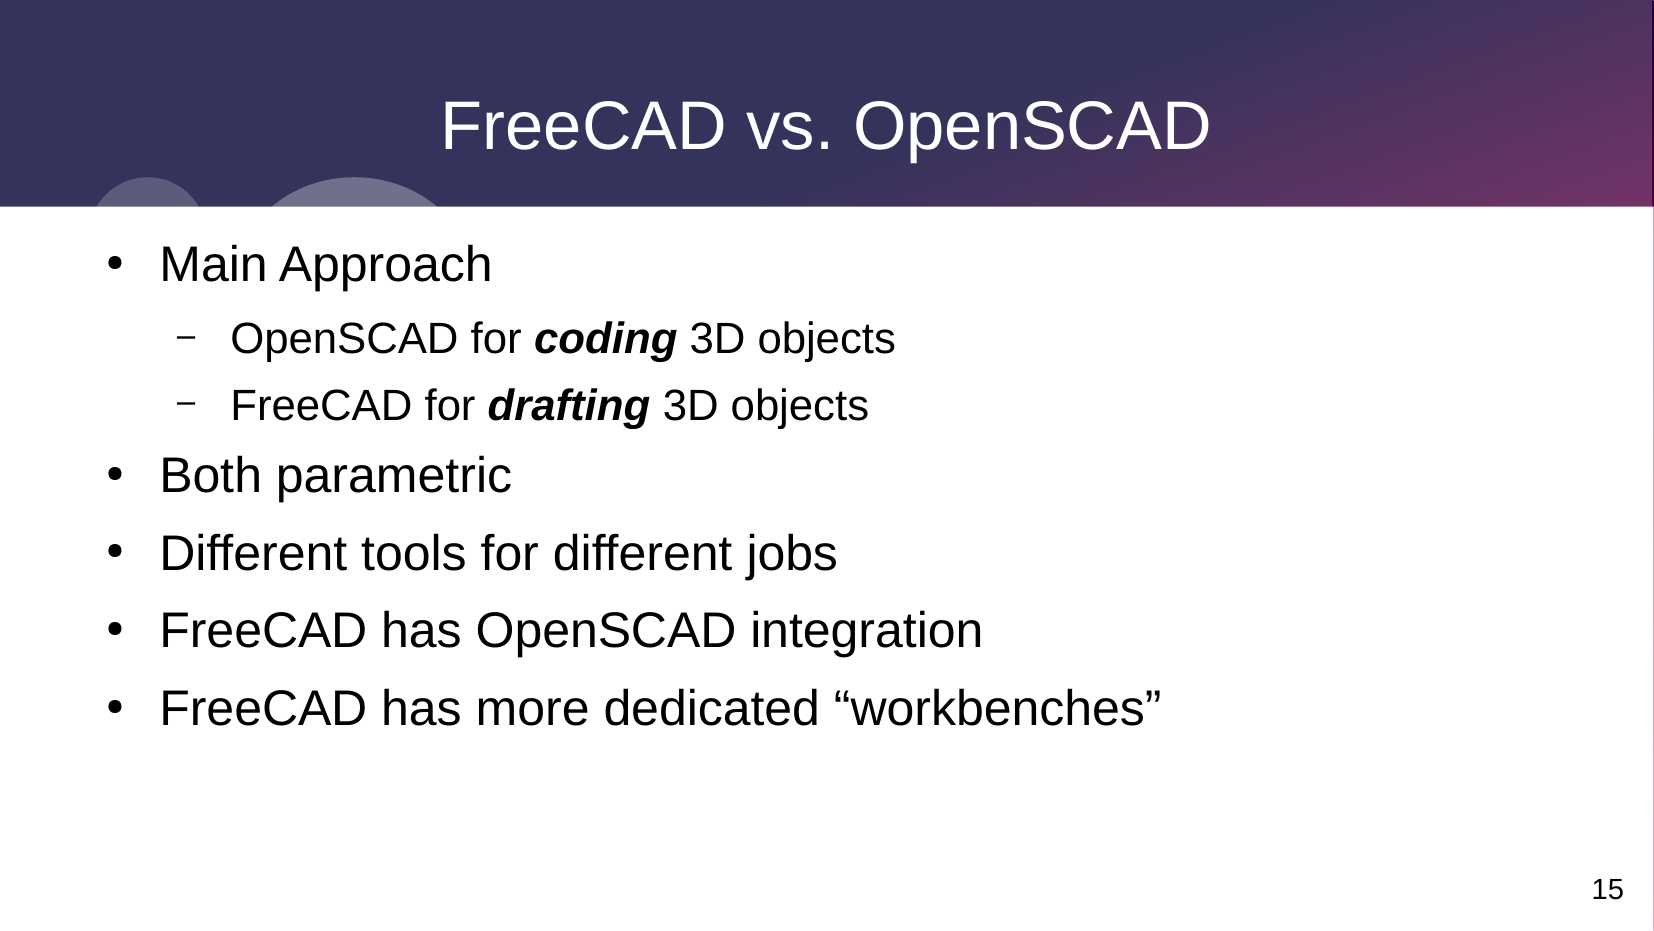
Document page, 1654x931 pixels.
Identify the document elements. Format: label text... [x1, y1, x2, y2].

list Main Approach OpenSCAD for coding 3D objects FreeCAD for drafting 3D objects Both parametric Different tools for different jobs FreeCAD has OpenSCAD integration FreeCAD has more dedicated “workbenches” [88, 236, 1565, 827]
title FreeCAD vs. OpenSCAD [88, 44, 1565, 207]
